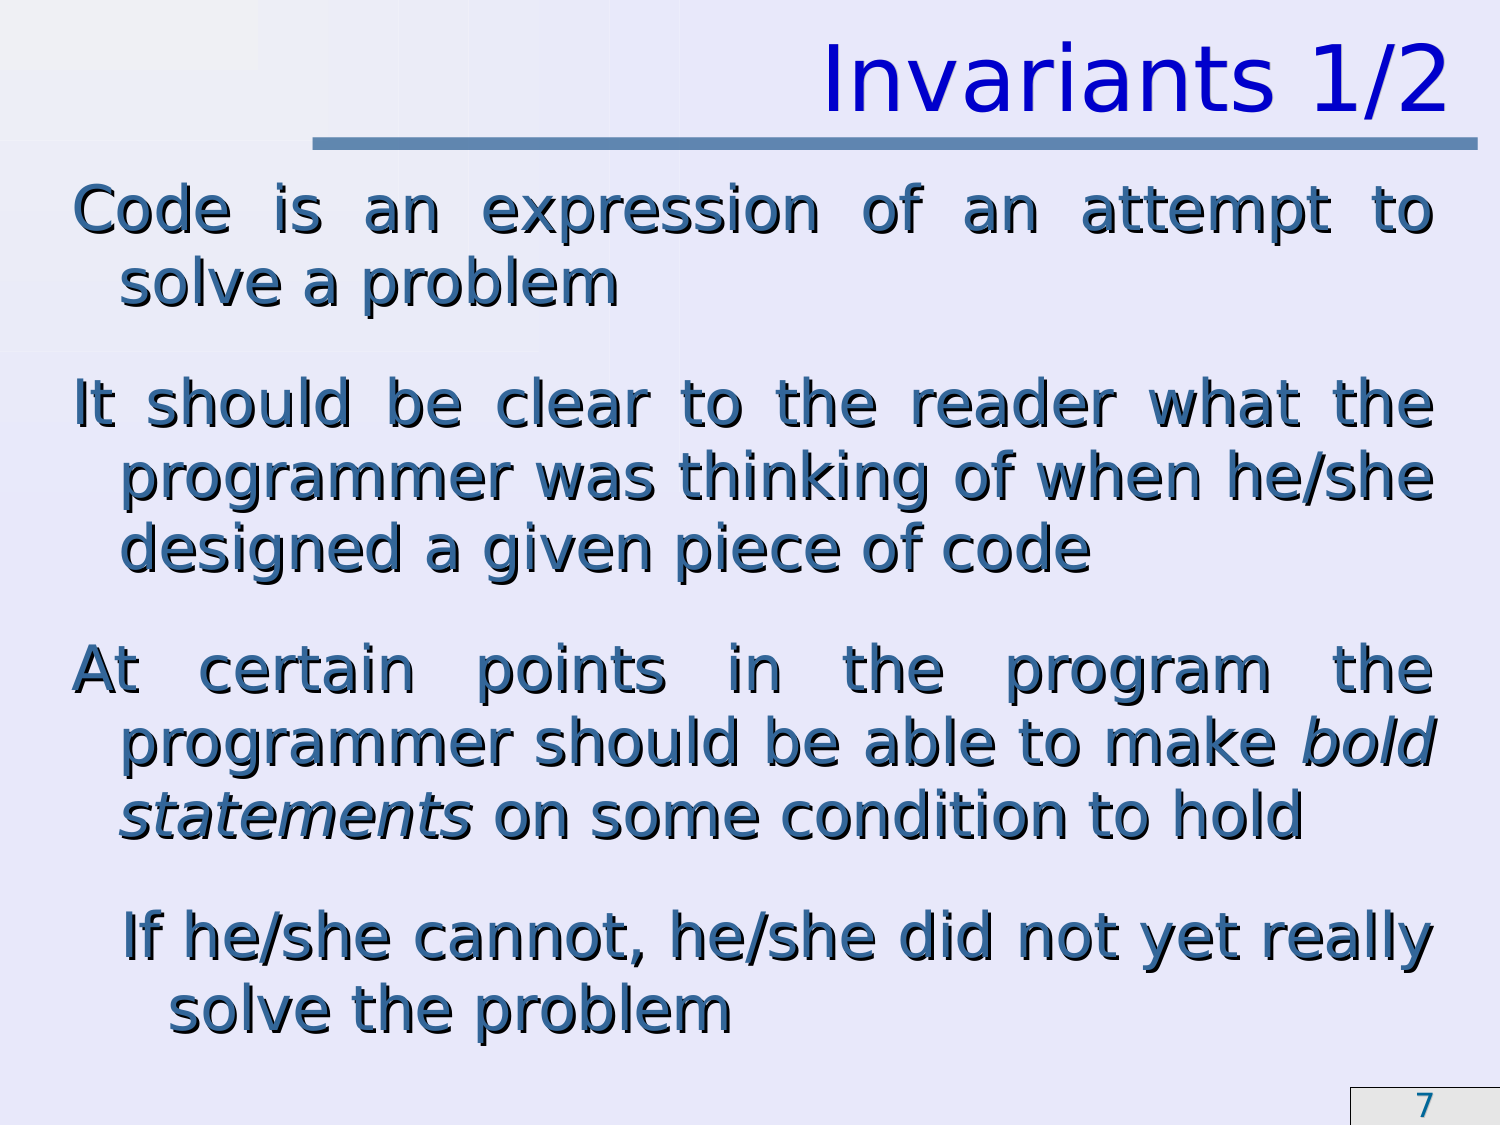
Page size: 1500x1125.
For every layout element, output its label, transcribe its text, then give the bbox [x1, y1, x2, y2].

text_box Code is an expression of an attempt to solve a problem It should be clear to the reader what the programmer was thinking of when he/she designed a given piece of code At certain points in the program the programmer should be able to make bold statements on some condition to hold If he/she cannot, he/she did not yet really solve the problem [56, 164, 1451, 1053]
title Invariants 1/2 [18, 0, 1470, 141]
text_box [312, 137, 1478, 150]
